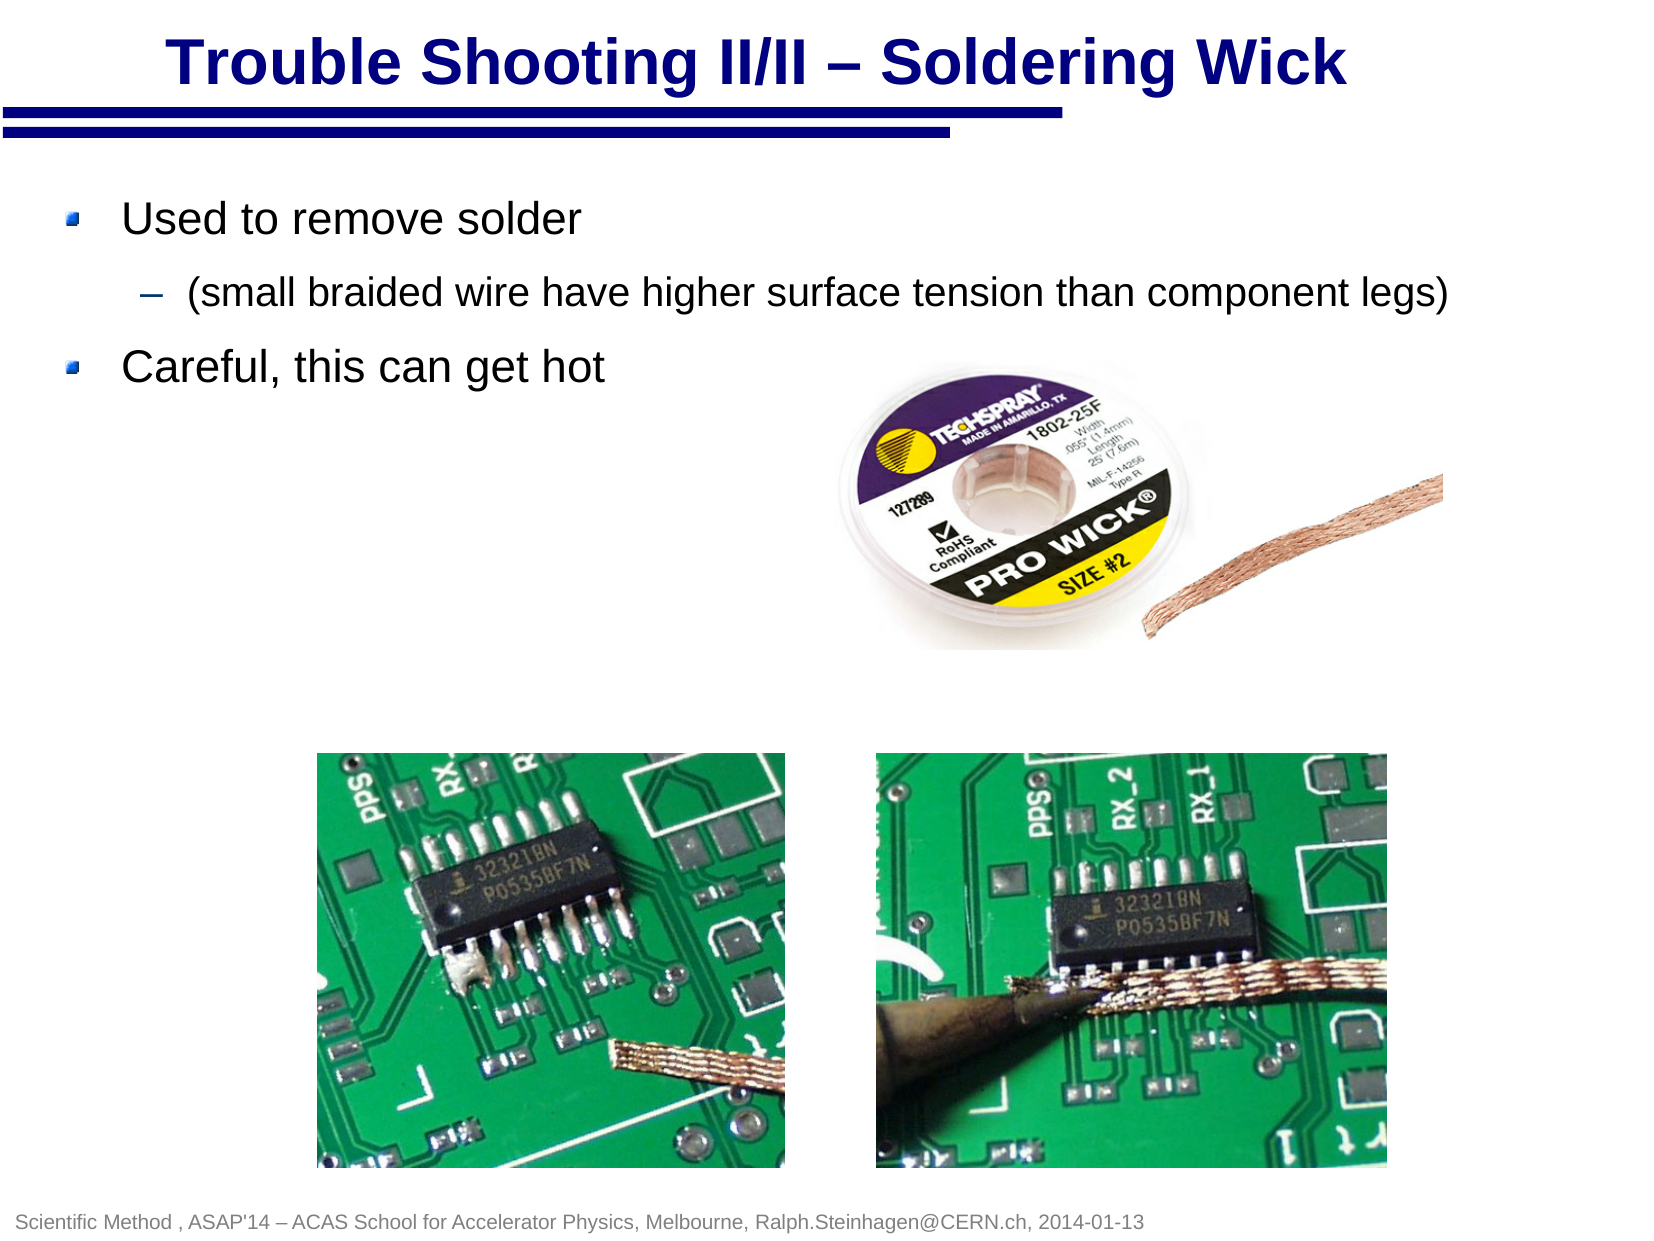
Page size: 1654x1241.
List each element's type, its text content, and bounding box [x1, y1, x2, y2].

picture [876, 753, 1387, 1168]
title Trouble Shooting II/II – Soldering Wick [165, 0, 1427, 124]
list Used to remove solder (small braided wire have higher surface tension than component legs) Careful, this can get hot [65, 192, 1628, 1205]
picture [826, 361, 1443, 650]
picture [317, 753, 785, 1168]
